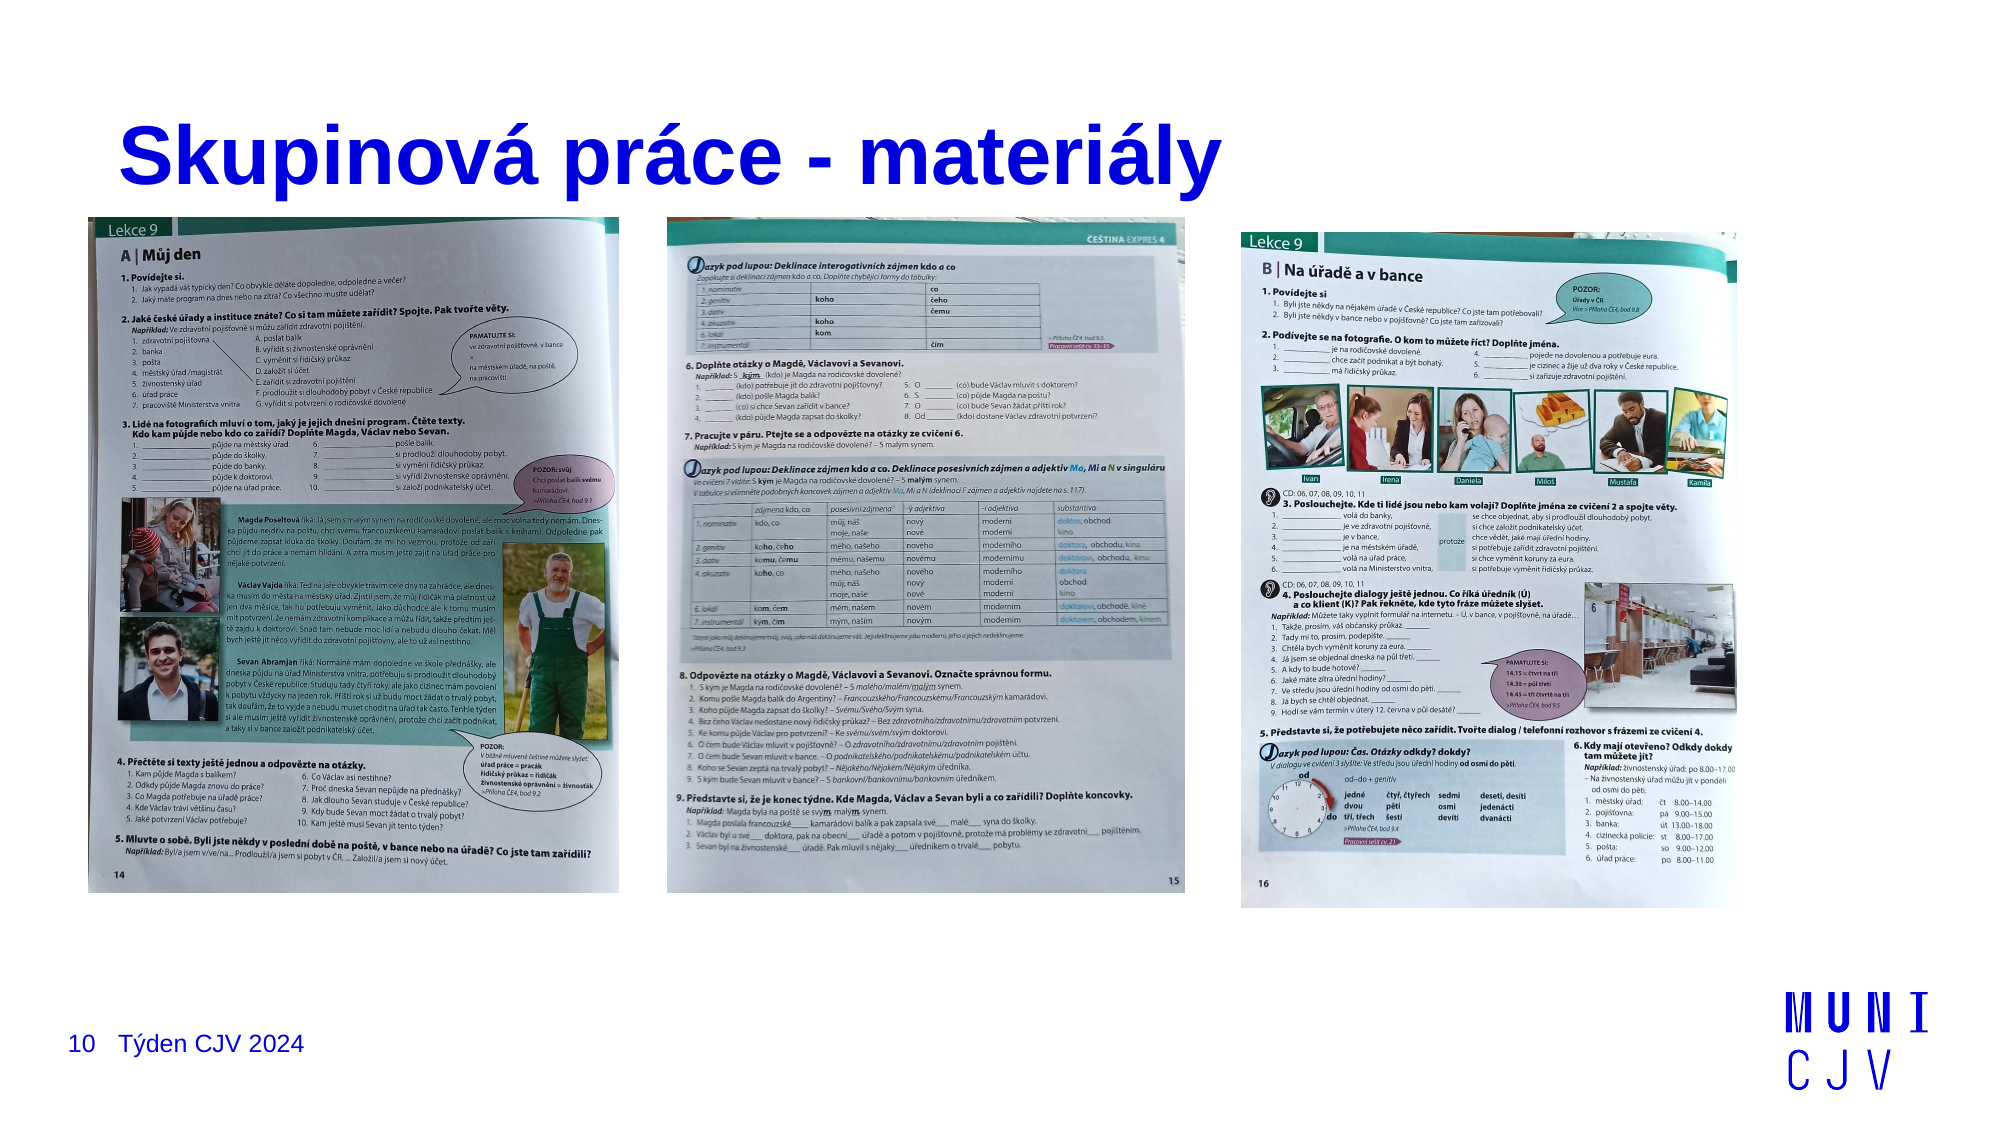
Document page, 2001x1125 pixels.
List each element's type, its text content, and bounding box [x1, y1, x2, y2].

picture [88, 217, 619, 893]
title Skupinová práce - materiály [118, 118, 1883, 193]
footer Týden CJV 2024 [118, 1021, 1418, 1063]
picture [1241, 232, 1737, 908]
picture [667, 217, 1185, 893]
slide_number ‹#› [67, 1021, 110, 1063]
